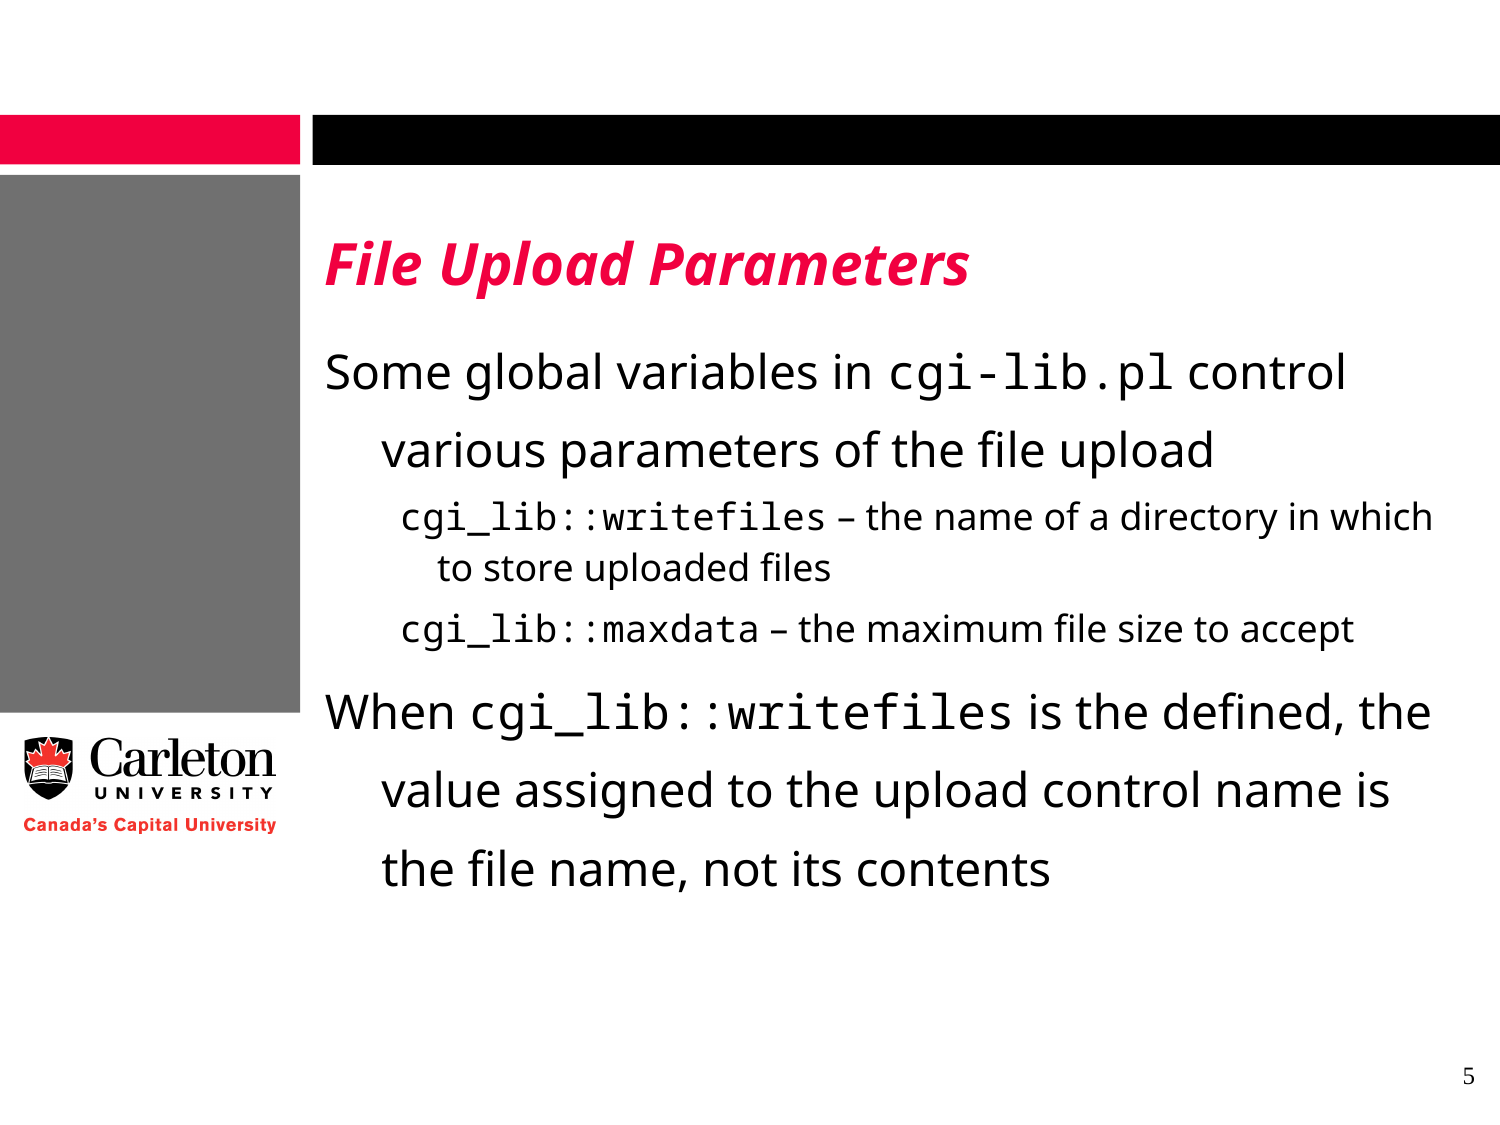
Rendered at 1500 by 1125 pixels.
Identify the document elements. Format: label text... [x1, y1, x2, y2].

list Some global variables in cgi-lib.pl control various parameters of the file upload cgi_lib::writefiles – the name of a directory in which to store uploaded files cgi_lib::maxdata – the maximum file size to accept When cgi_lib::writefiles is the defined, the value assigned to the upload control name is the file name, not its contents [324, 324, 1450, 1051]
picture [24, 737, 276, 834]
title File Upload Parameters [324, 187, 1450, 324]
